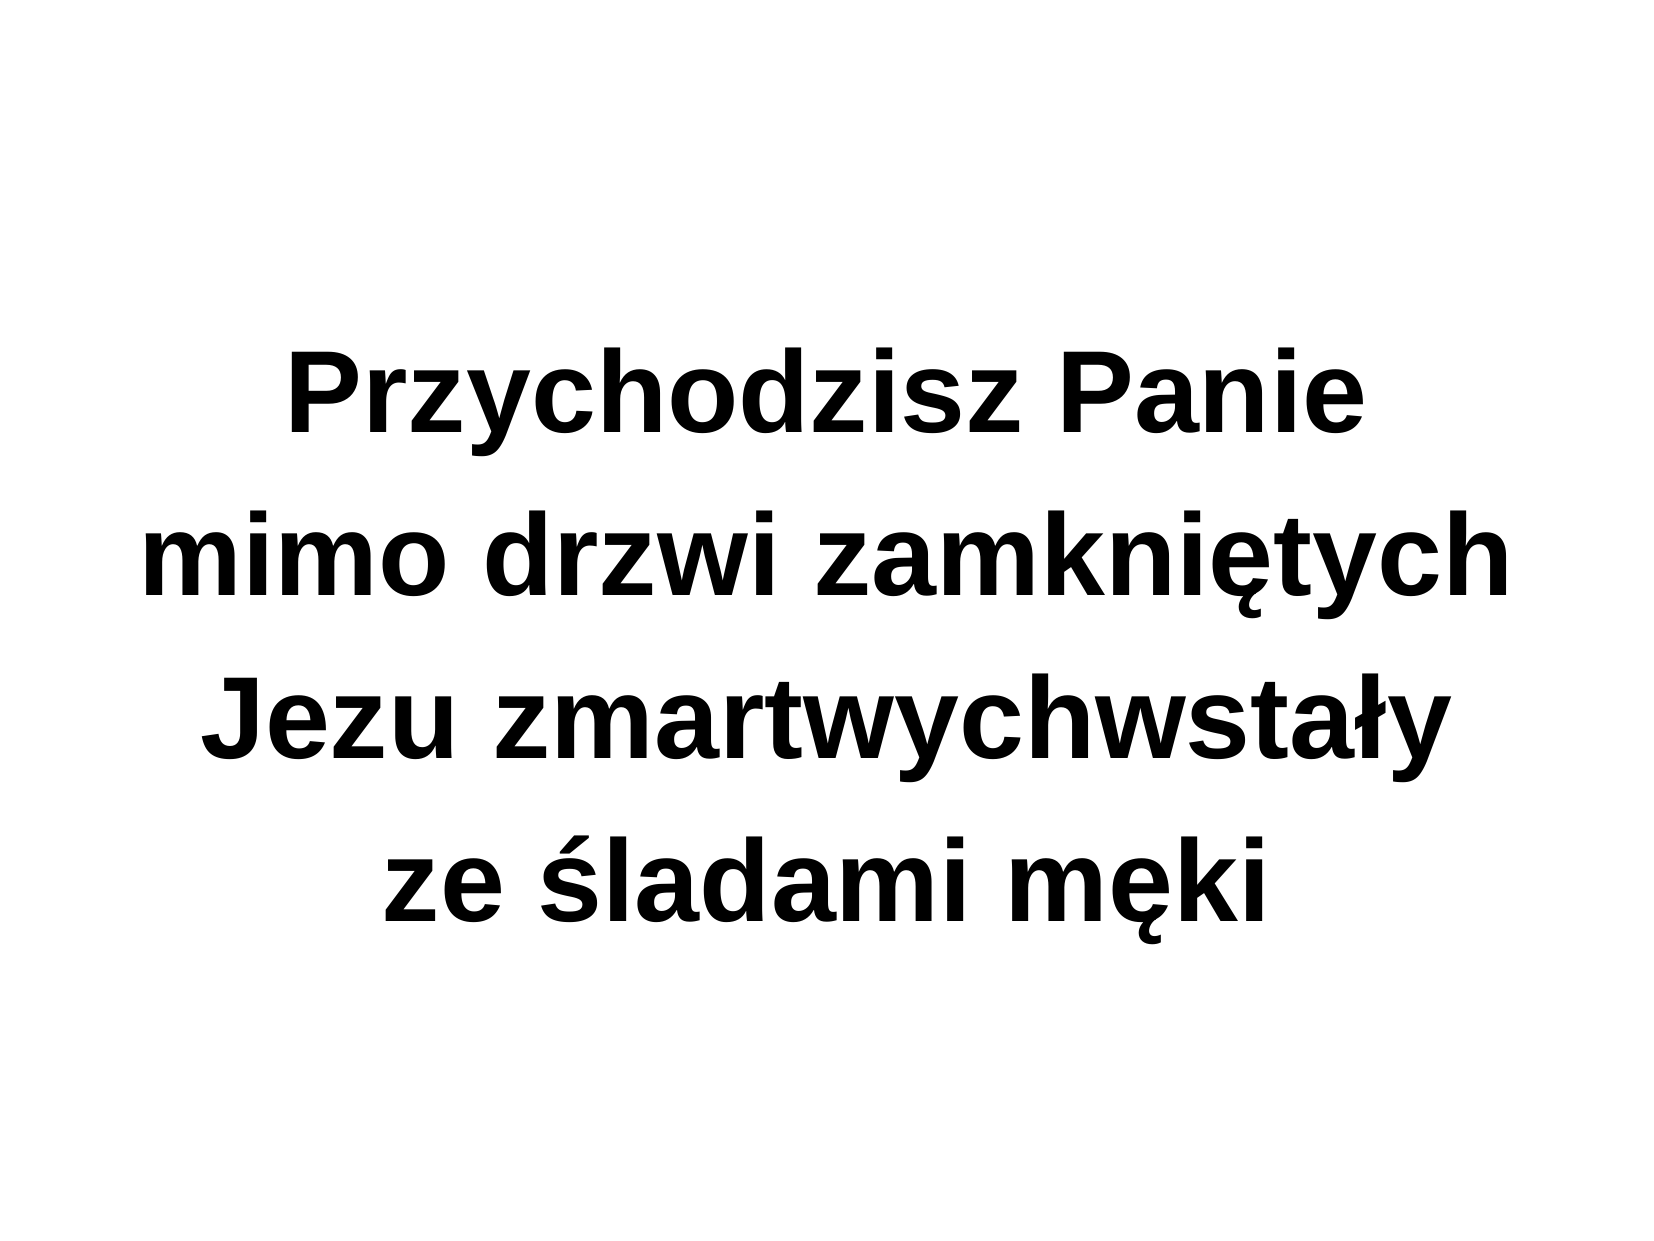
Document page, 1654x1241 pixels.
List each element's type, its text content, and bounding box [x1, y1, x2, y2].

subtitle Przychodzisz Panie mimo drzwi zamkniętych Jezu zmartwychwstały ze śladami męki [0, 0, 1654, 1241]
